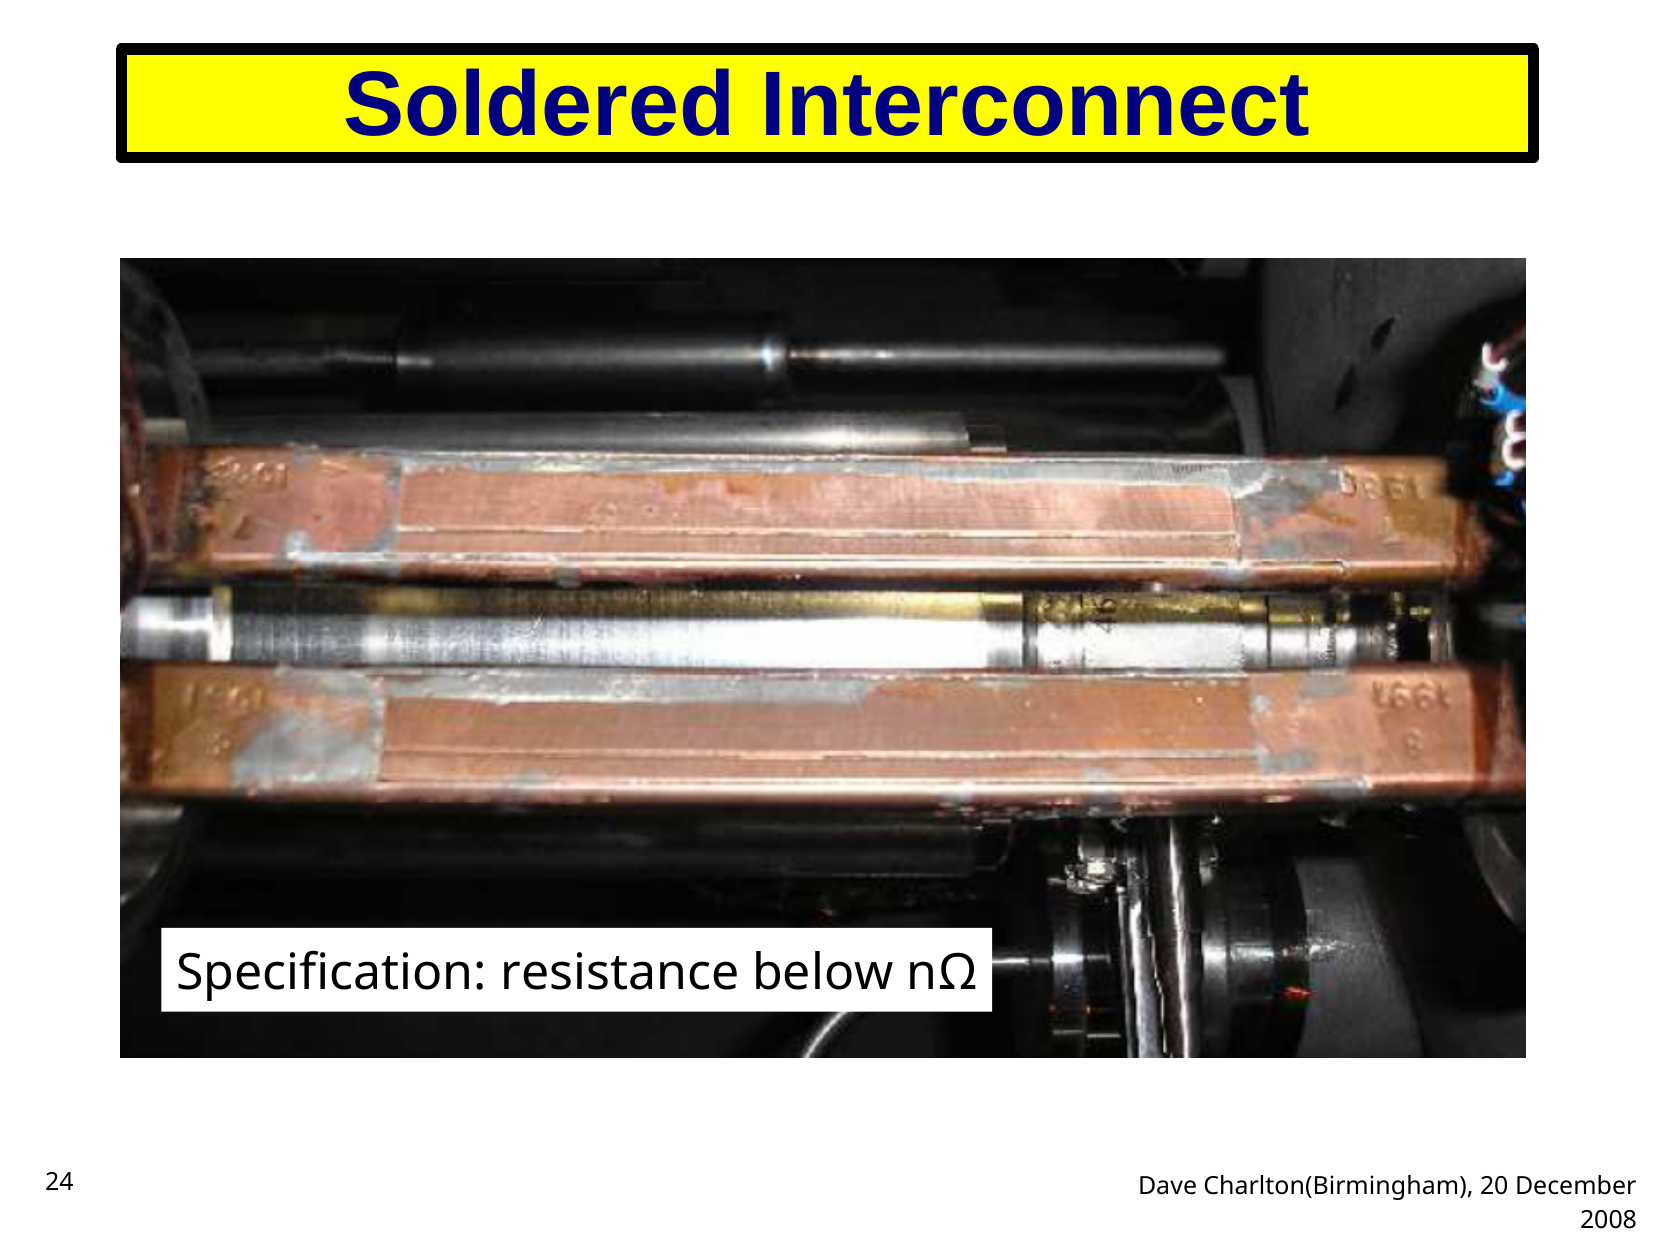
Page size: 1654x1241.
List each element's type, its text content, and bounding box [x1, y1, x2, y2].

text_box Specification: resistance below nΩ [161, 927, 993, 1012]
picture [120, 258, 1526, 1058]
title Soldered Interconnect [121, 49, 1534, 158]
